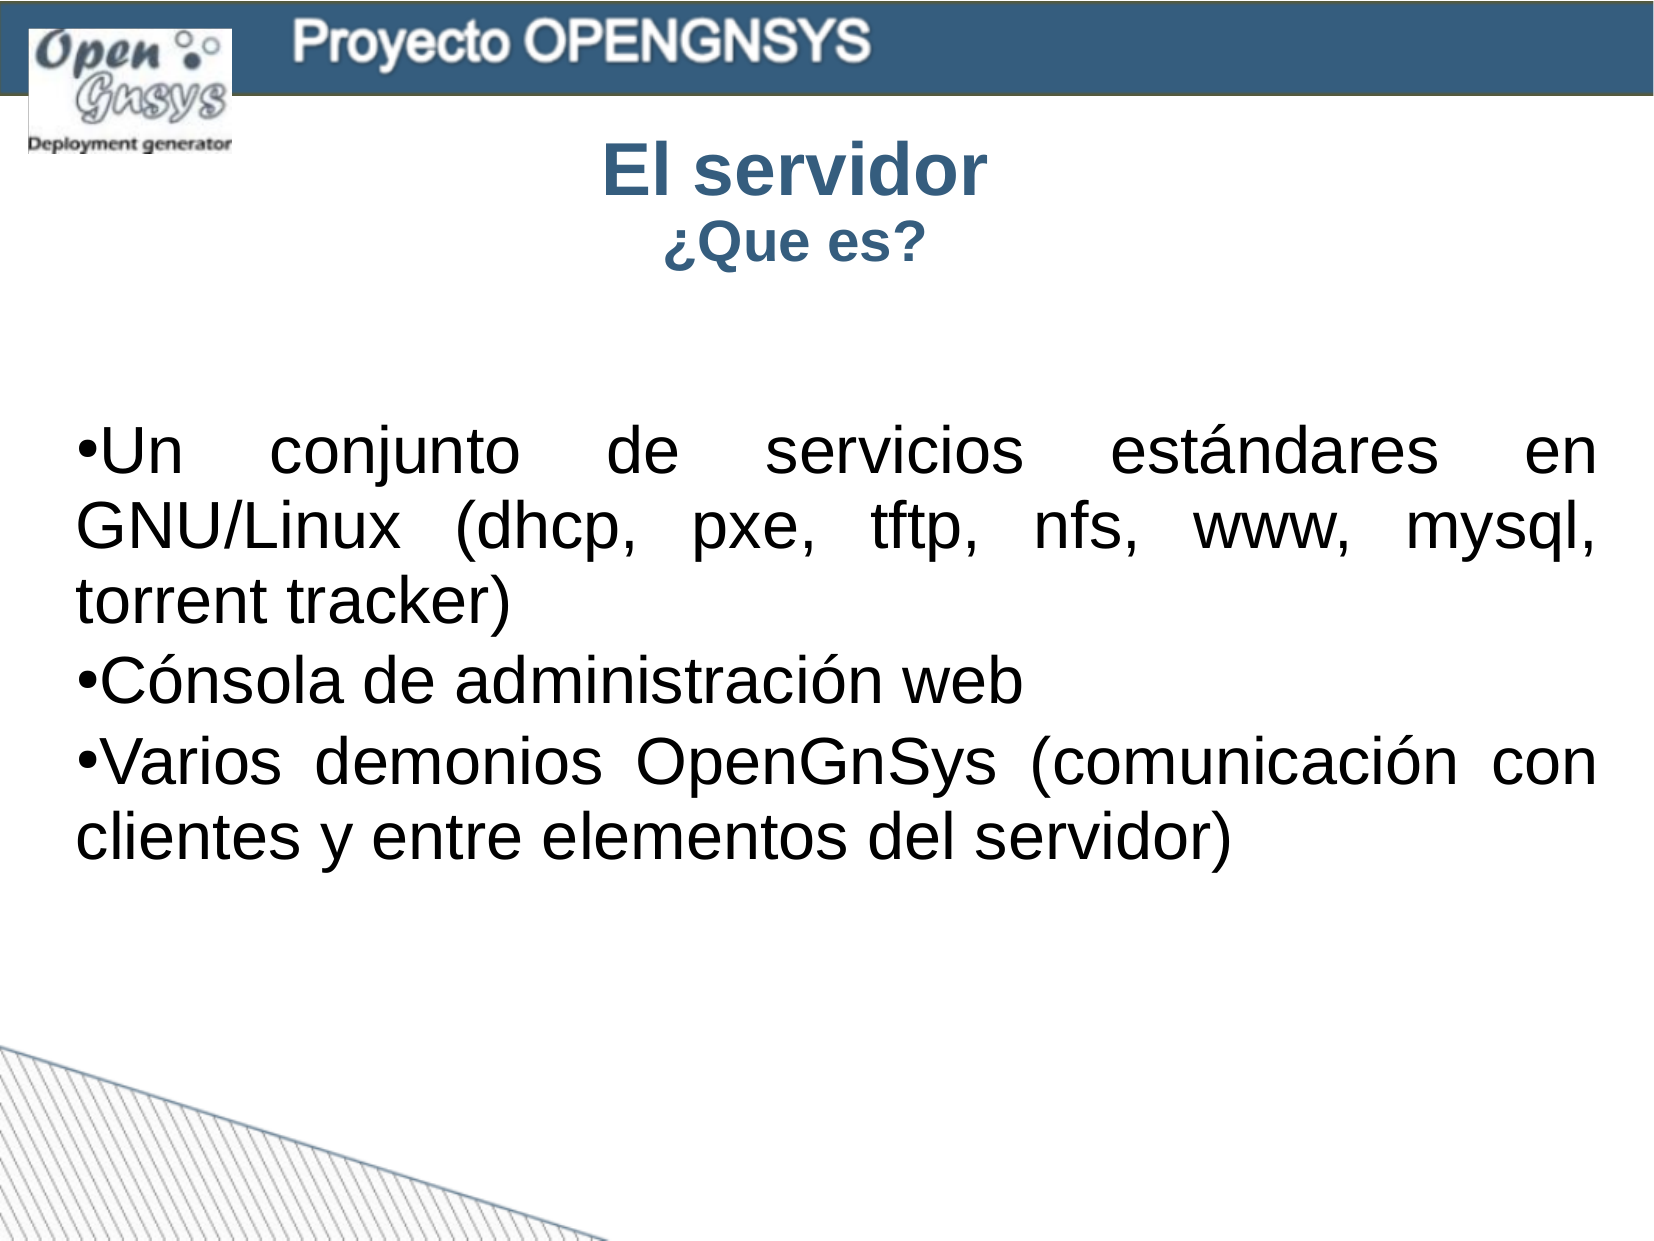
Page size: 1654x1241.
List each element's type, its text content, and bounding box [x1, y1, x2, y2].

picture [0, 0, 1654, 1241]
subtitle Un conjunto de servicios estándares en GNU/Linux (dhcp, pxe, tftp, nfs, www, mysql, torrent tracker) Cónsola de administración web Varios demonios OpenGnSys (comunicación con clientes y entre elementos del servidor) [64, 413, 1600, 1148]
text_box El servidor ¿Que es? [47, 131, 1544, 274]
